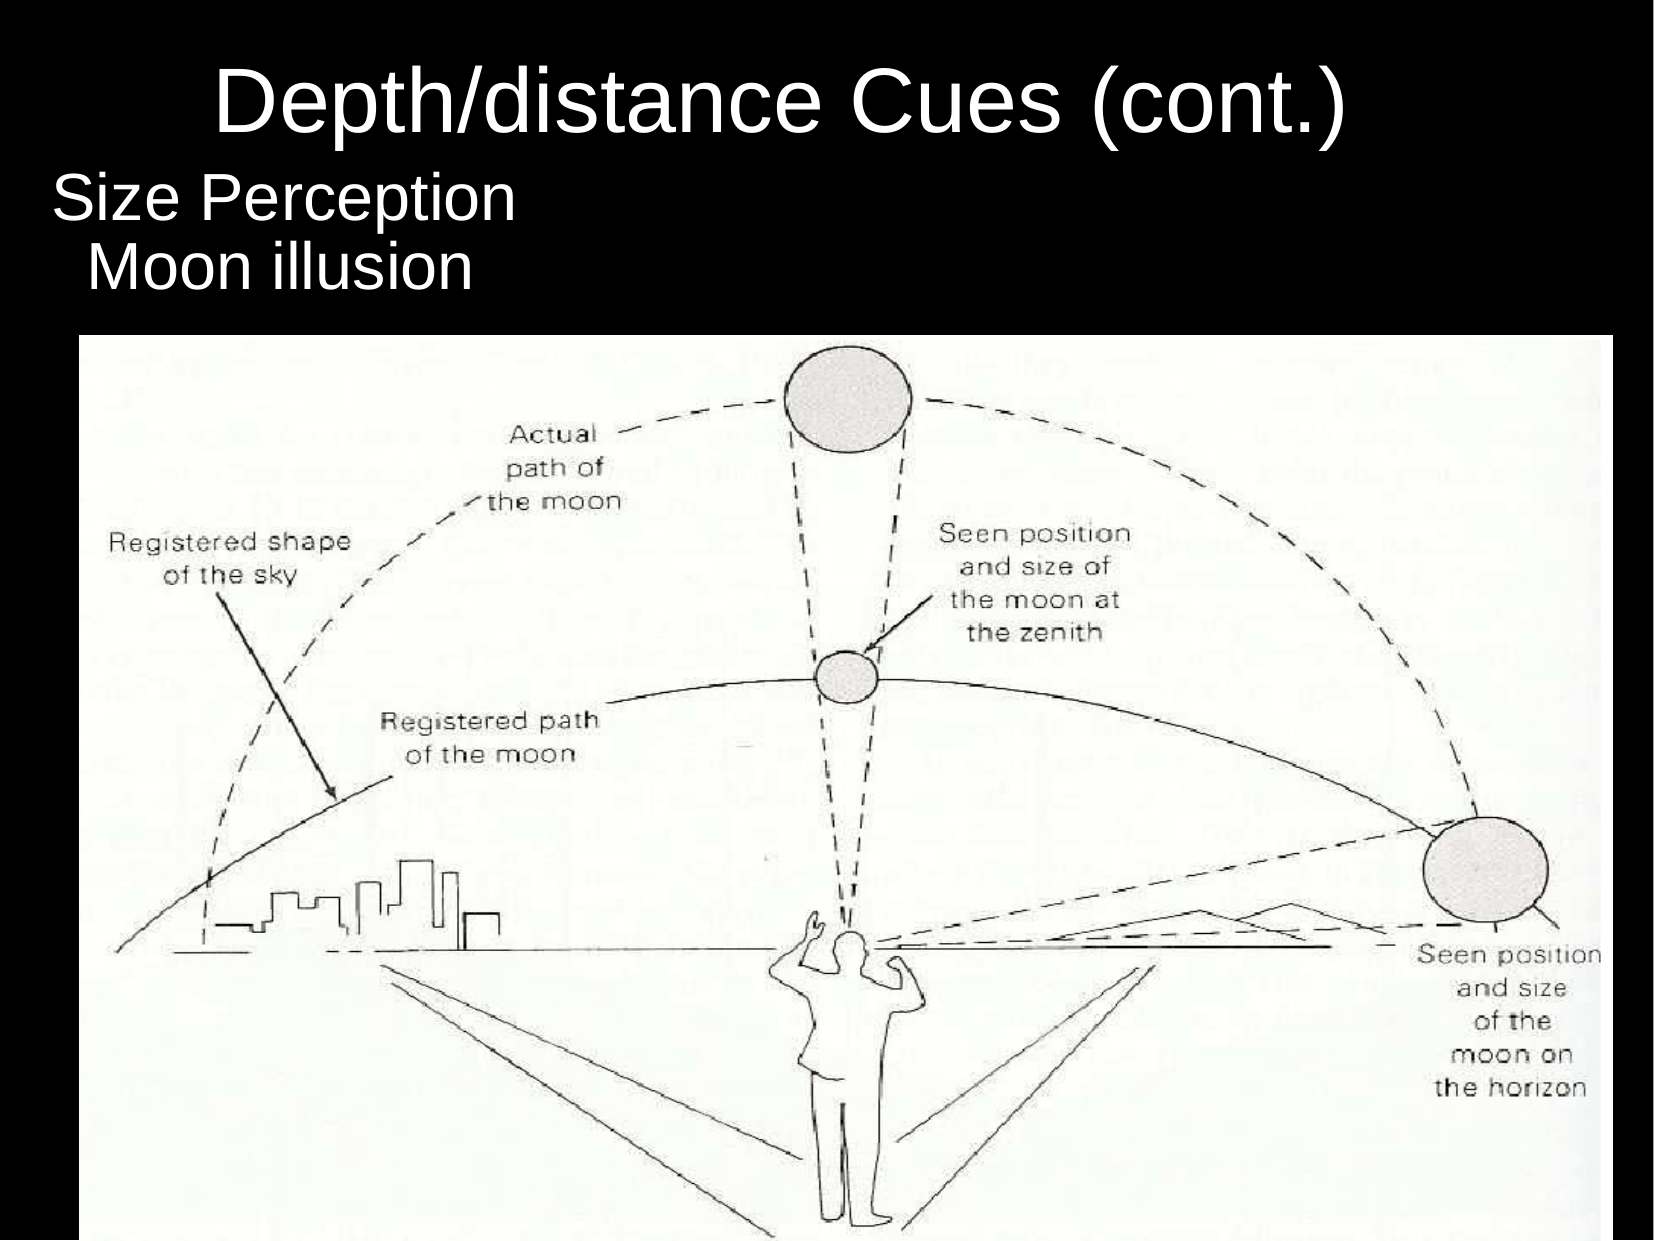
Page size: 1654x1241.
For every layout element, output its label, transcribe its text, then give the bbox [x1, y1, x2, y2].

title Depth/distance Cues (cont.) [37, 0, 1526, 157]
picture [79, 335, 1613, 1241]
text_box Size Perception Moon illusion [36, 157, 1623, 1122]
